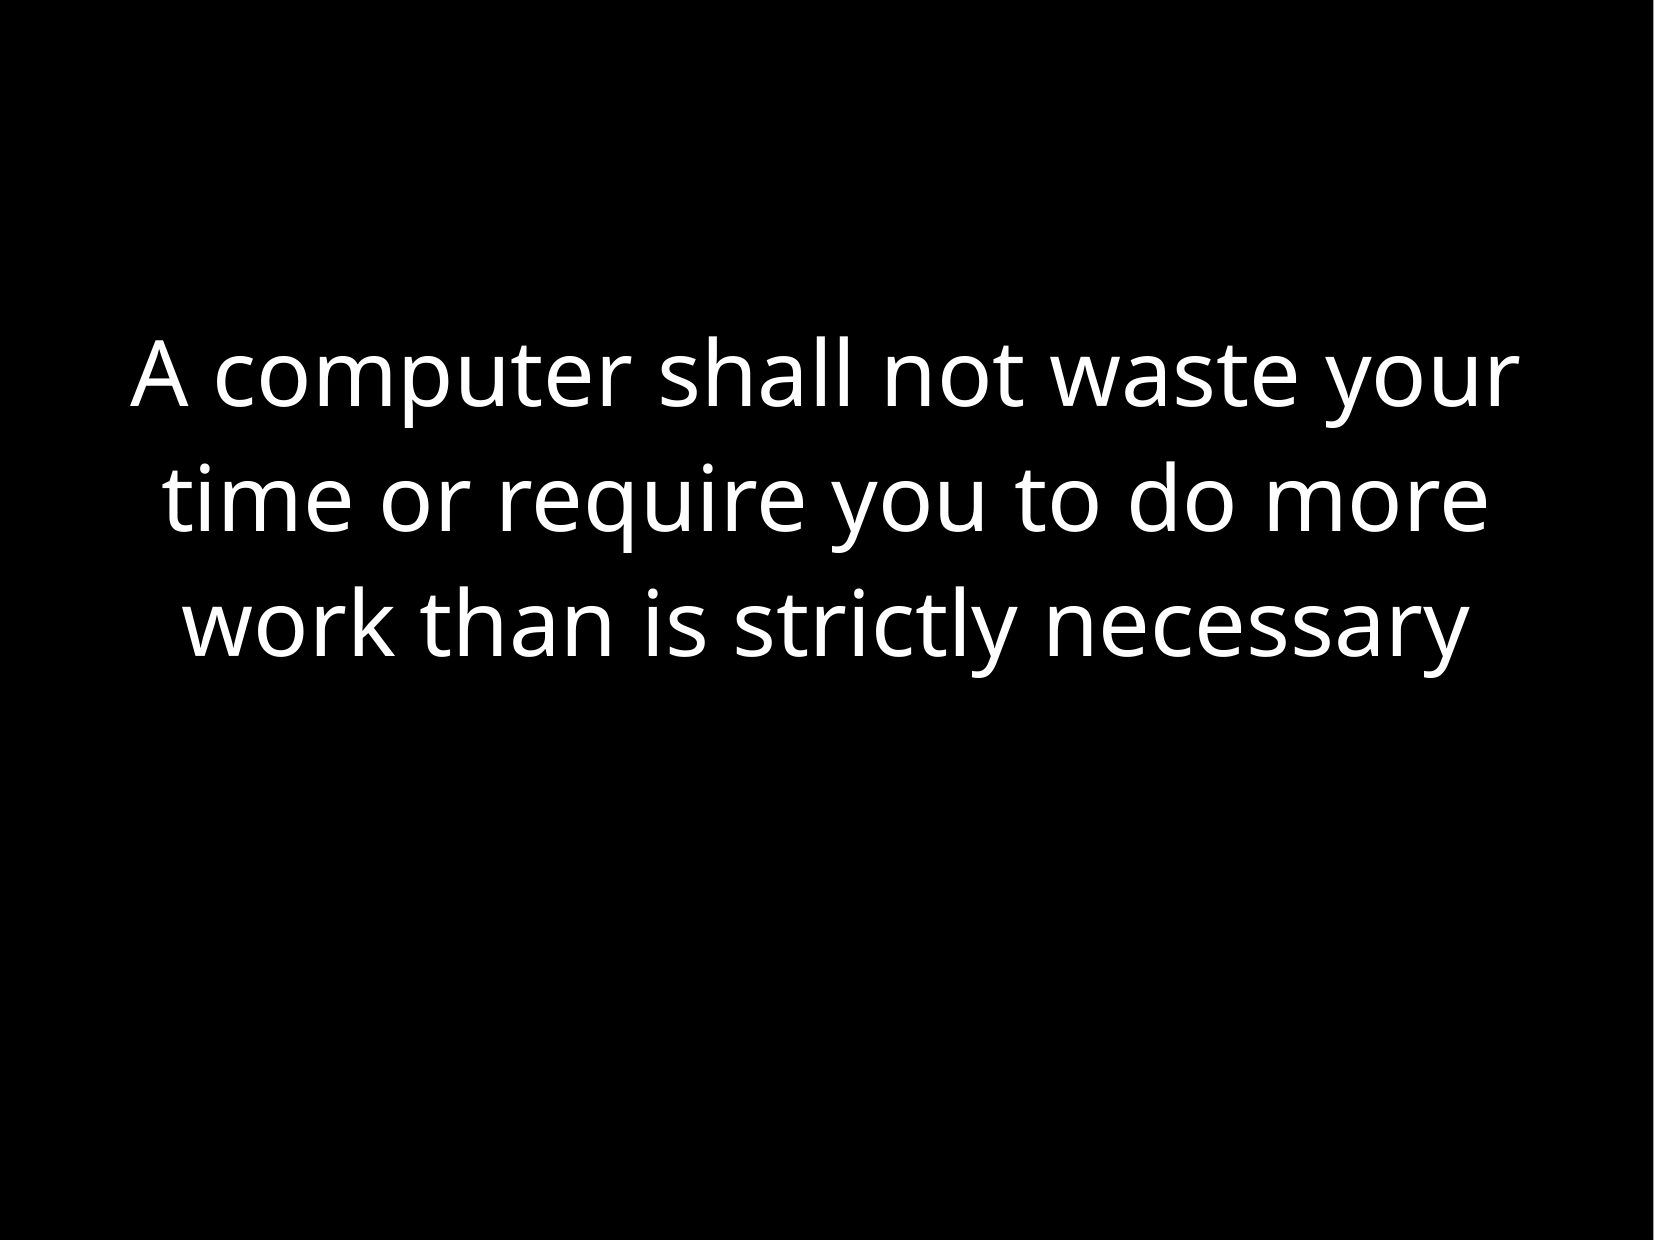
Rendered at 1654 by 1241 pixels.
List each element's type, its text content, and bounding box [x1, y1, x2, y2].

title A computer shall not waste your time or require you to do more work than is strictly necessary [82, 357, 1571, 634]
